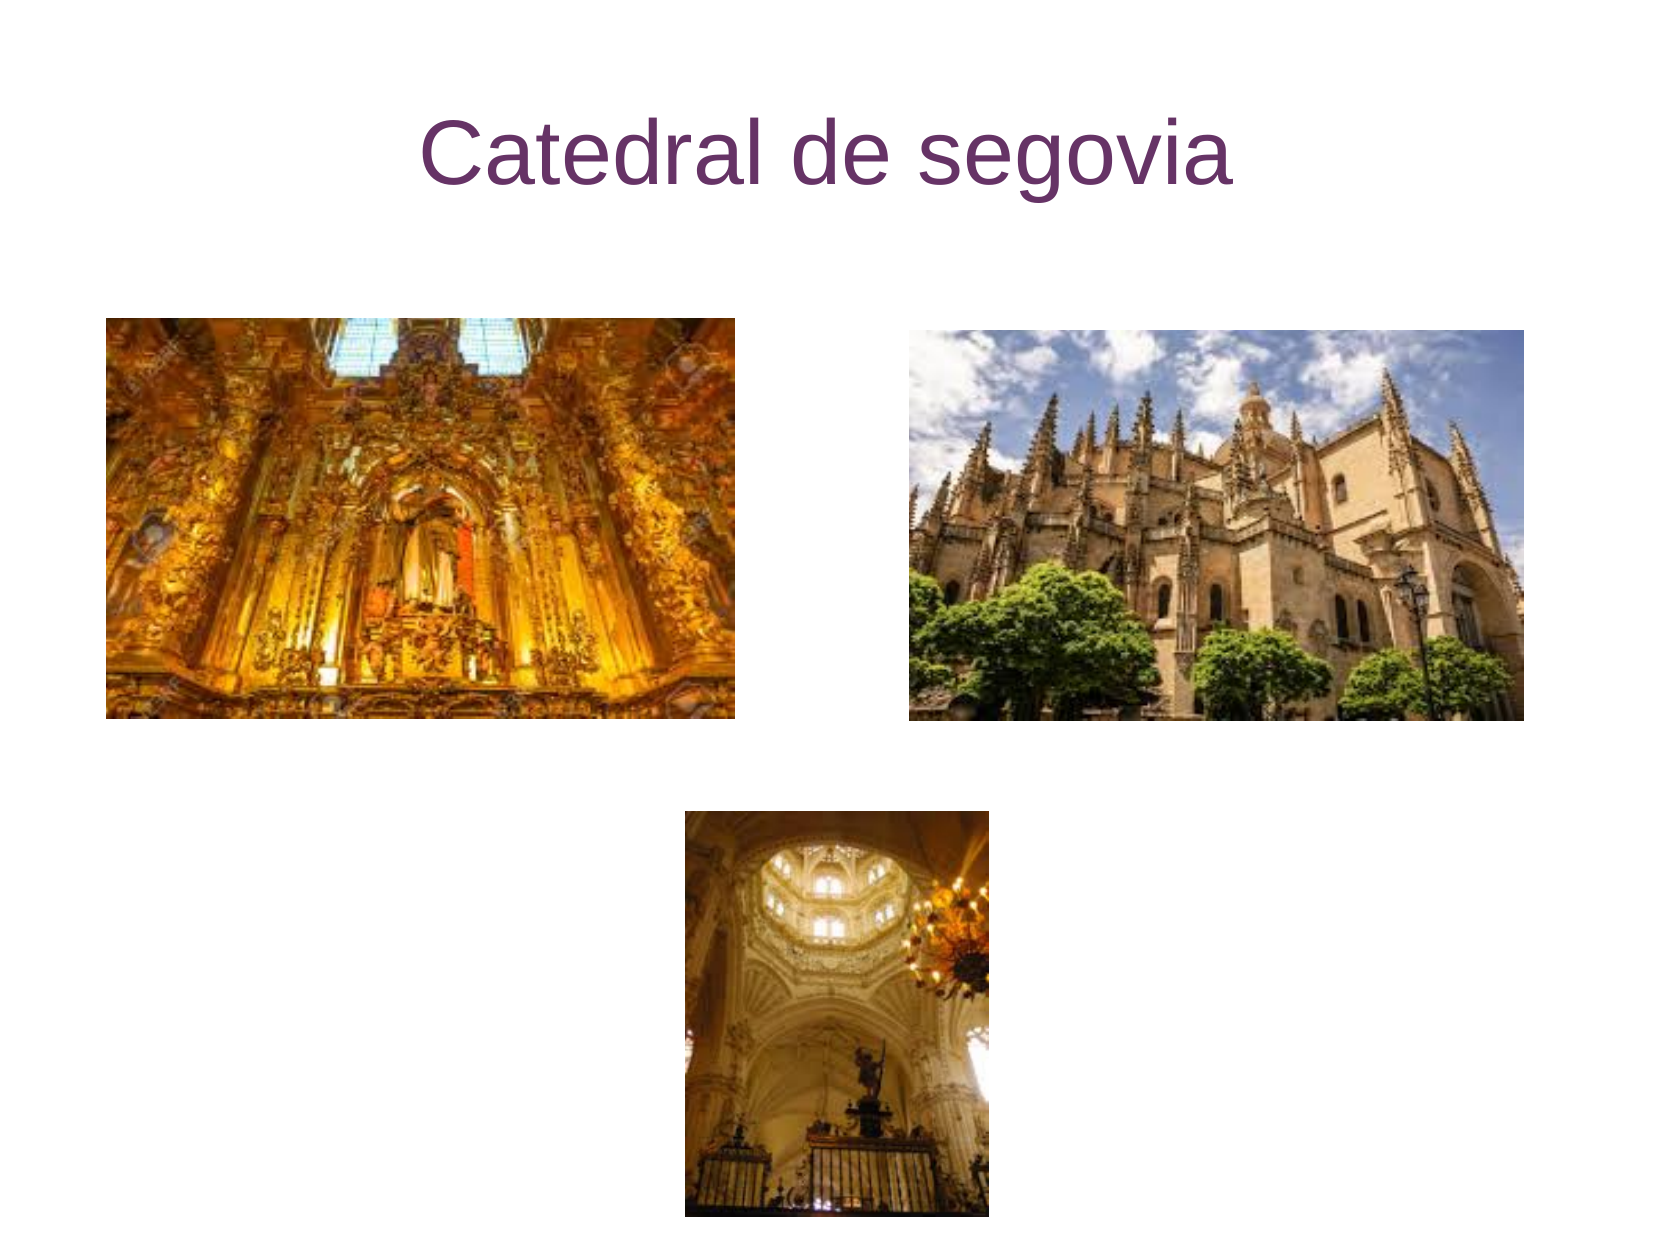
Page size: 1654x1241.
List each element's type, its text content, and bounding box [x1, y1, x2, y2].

picture [909, 330, 1524, 721]
title Catedral de segovia [82, 49, 1571, 257]
picture [106, 318, 735, 719]
picture [685, 811, 989, 1217]
